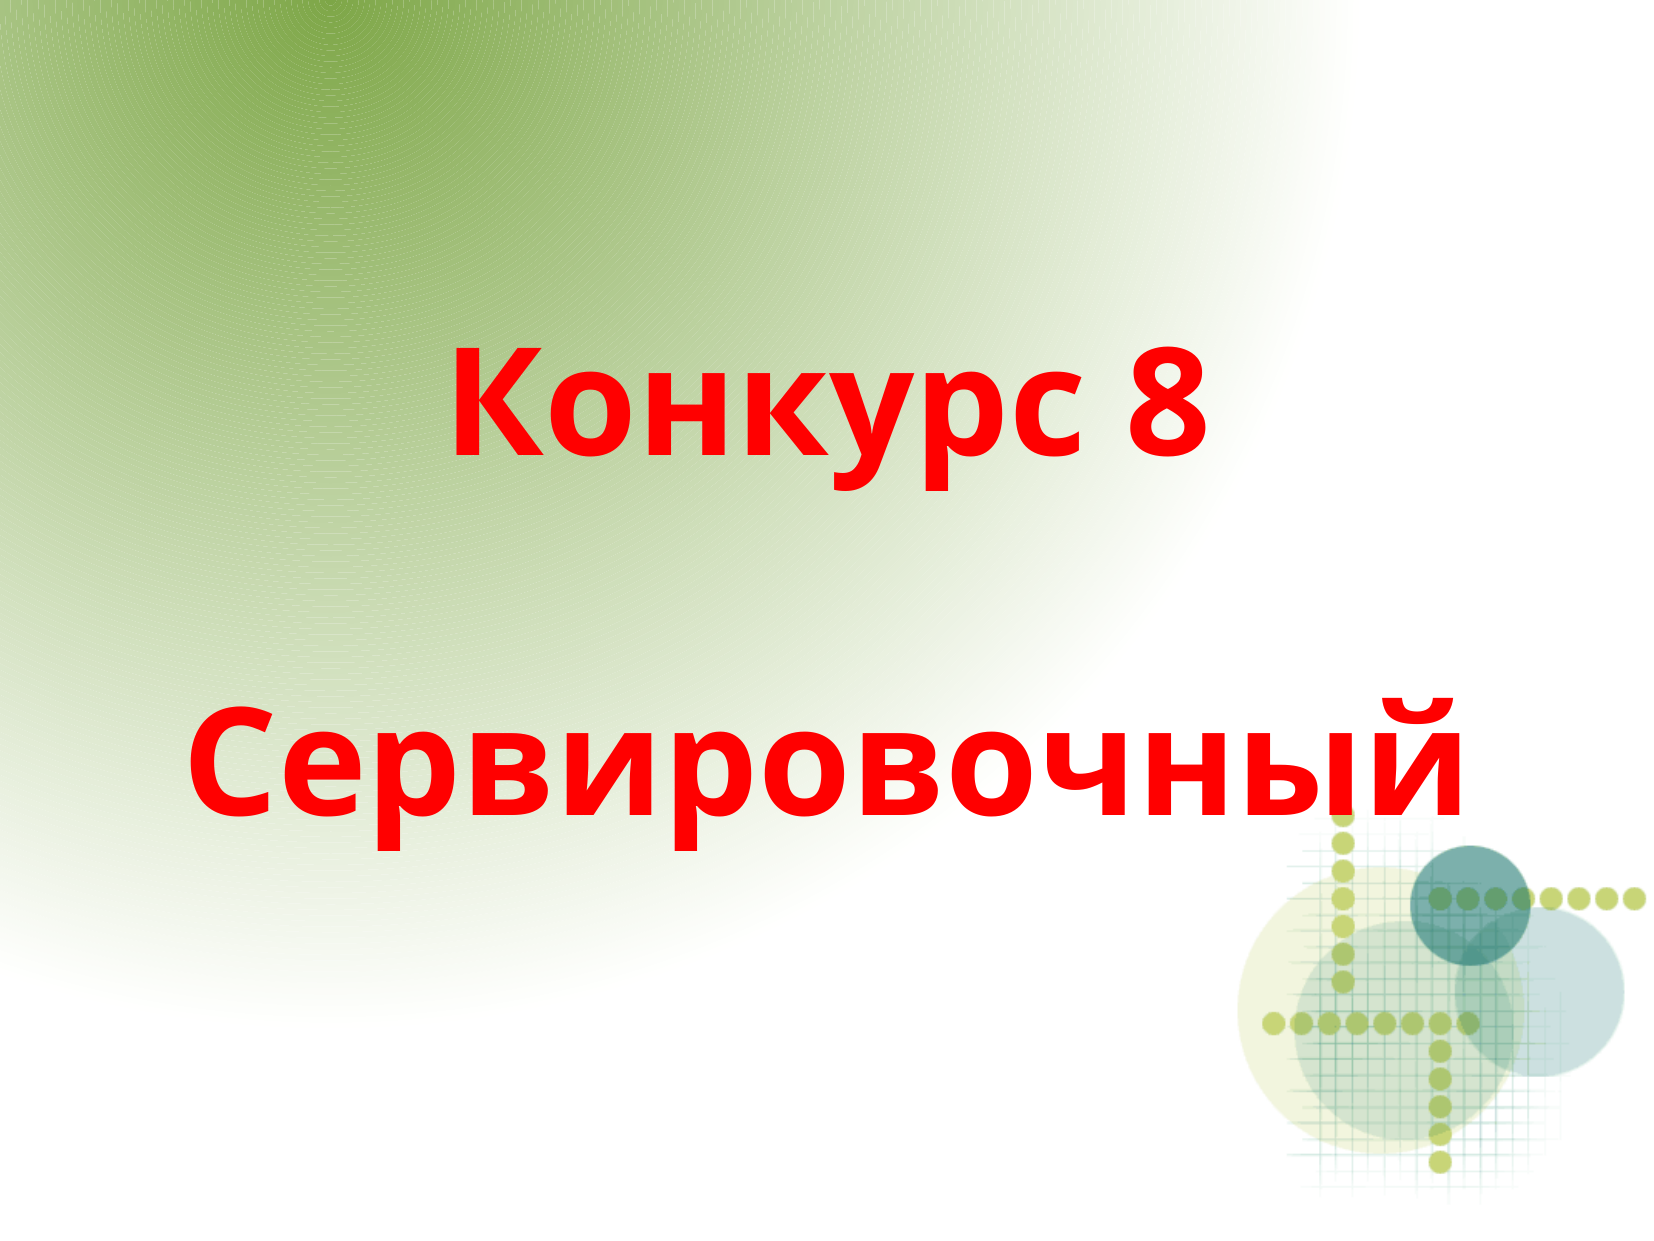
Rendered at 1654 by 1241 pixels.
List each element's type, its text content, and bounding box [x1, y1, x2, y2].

subtitle [121, 945, 1534, 1127]
title Конкурс 8 Сервировочный [121, 206, 1534, 945]
